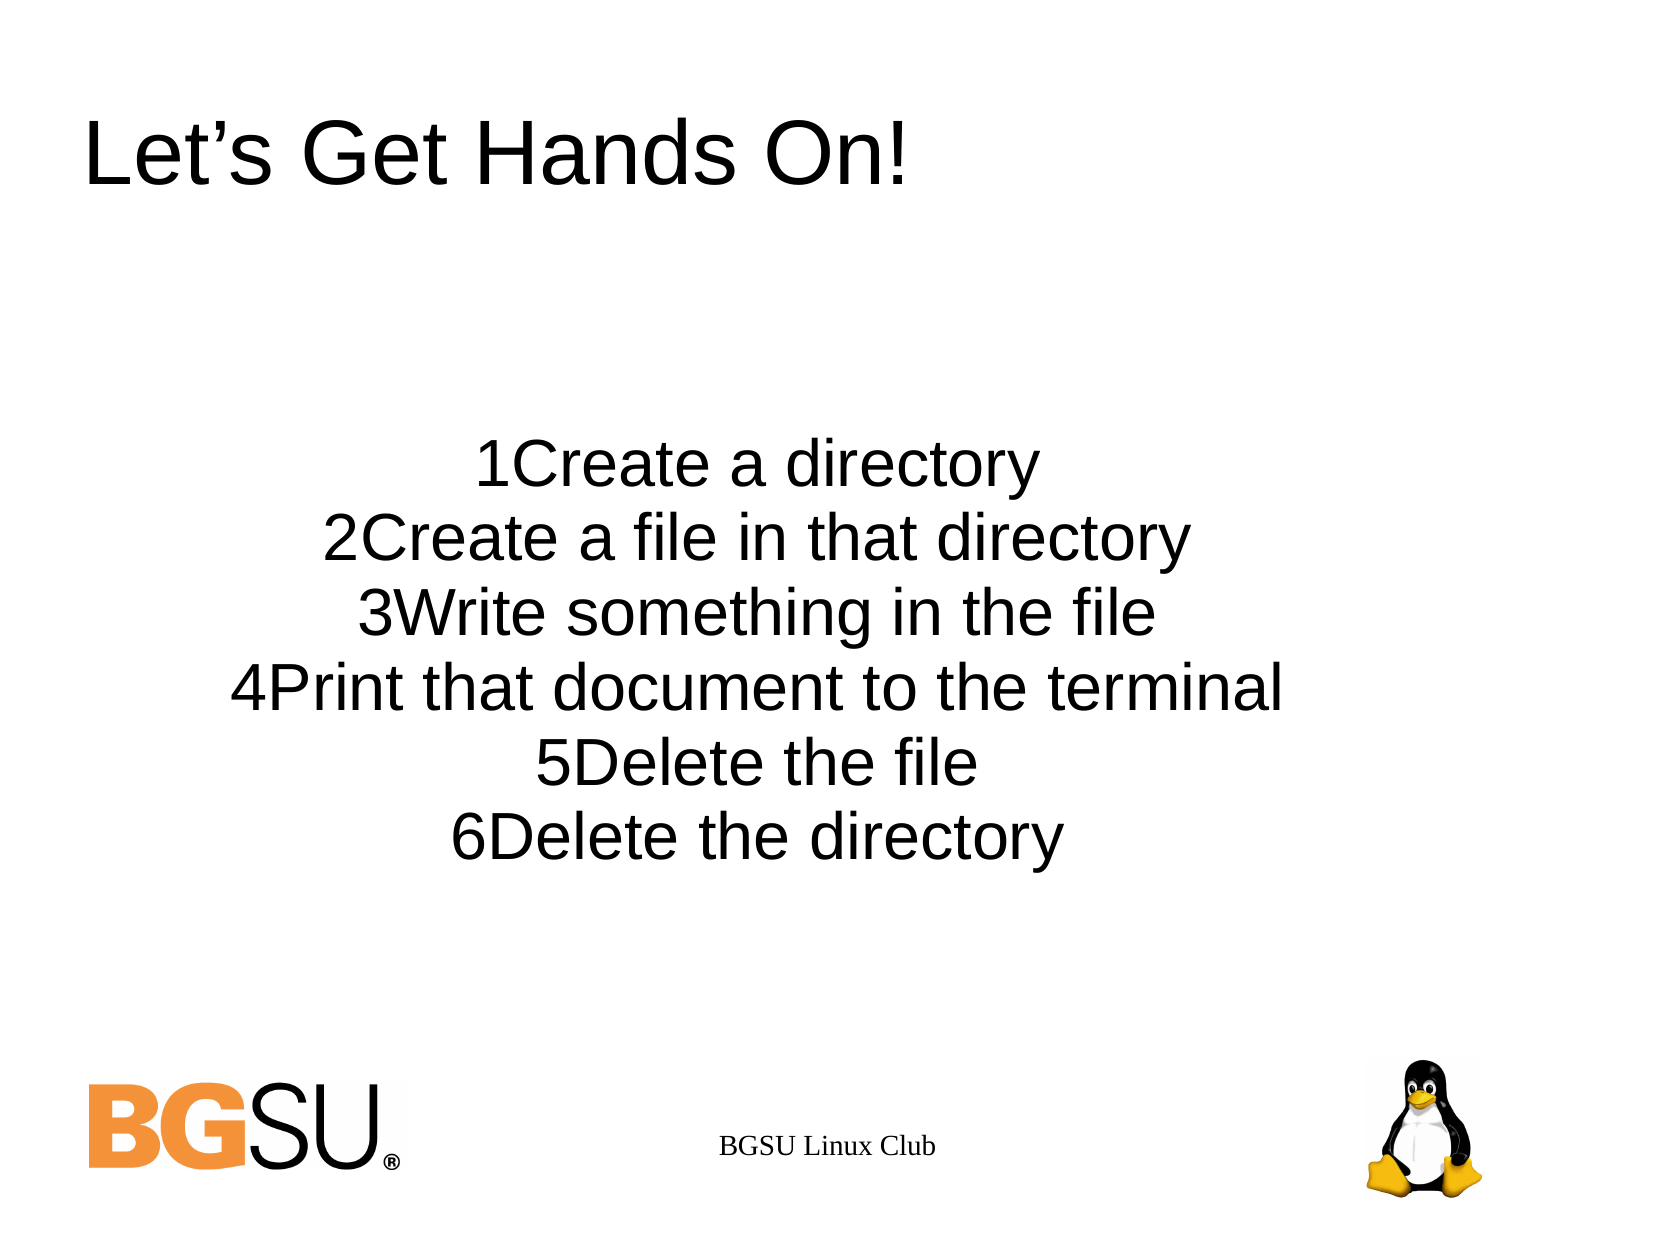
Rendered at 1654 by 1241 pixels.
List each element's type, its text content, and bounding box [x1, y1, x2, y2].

footer BGSU Linux Club [565, 1129, 1090, 1216]
picture [1364, 1057, 1485, 1201]
title Let’s Get Hands On! [82, 49, 1571, 257]
picture [89, 1082, 409, 1170]
text_box Create a directory Create a file in that directory Write something in the file Print that document to the terminal Delete the file Delete the directory [82, 290, 1571, 1010]
